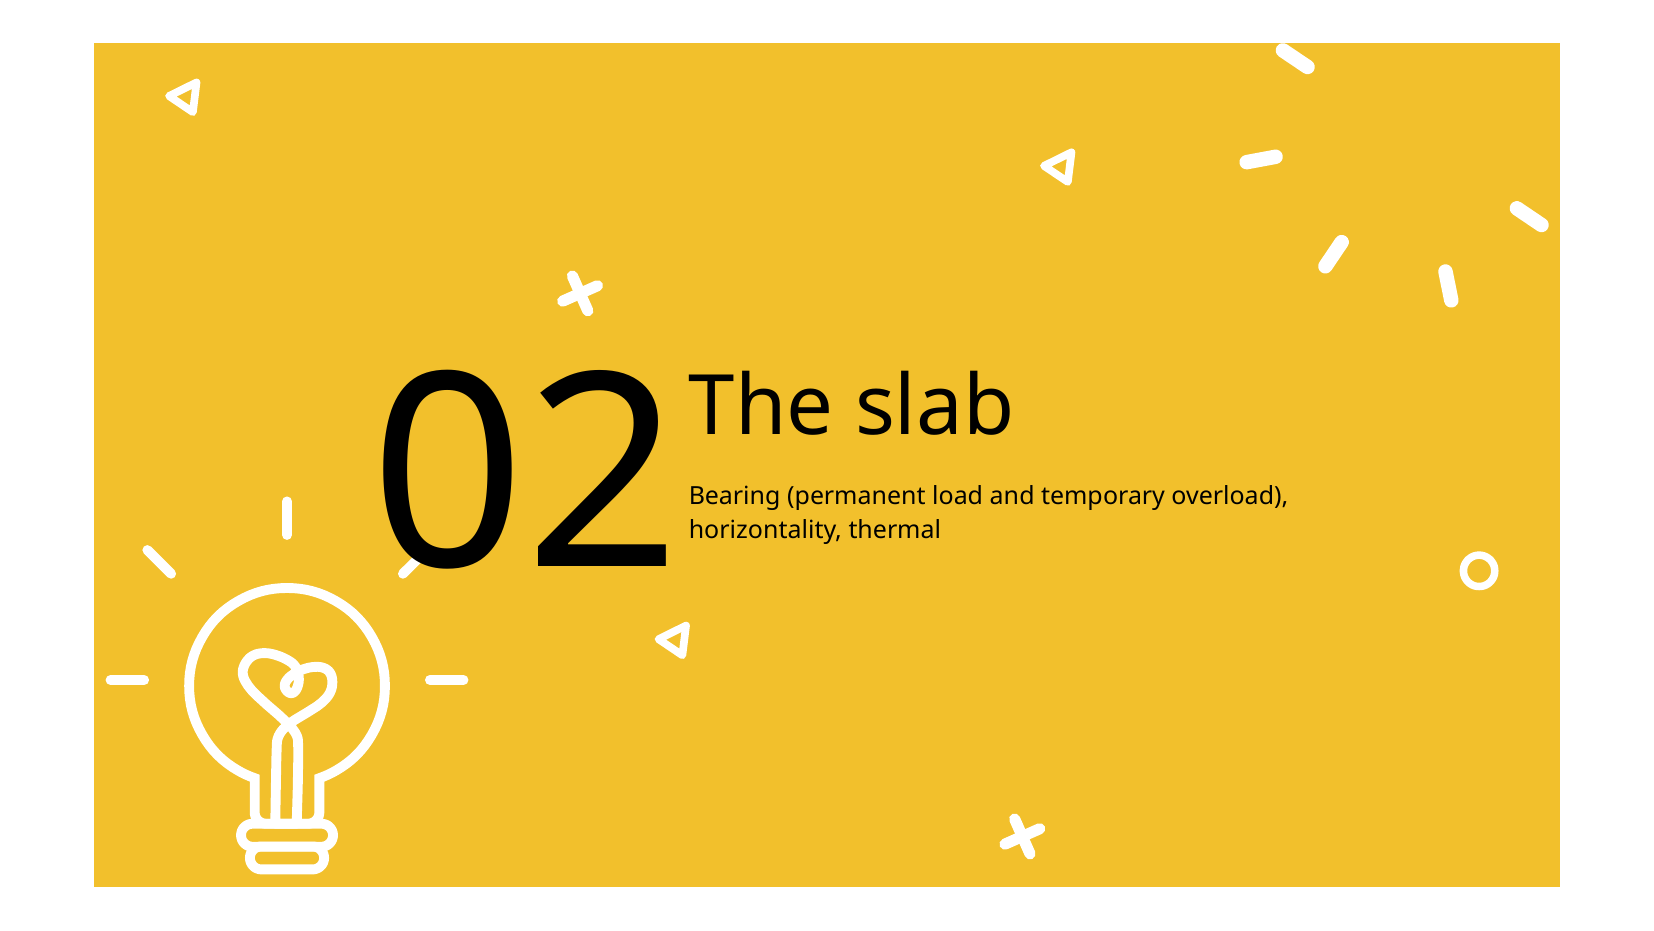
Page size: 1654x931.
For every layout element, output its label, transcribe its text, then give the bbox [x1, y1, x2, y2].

title 02 [370, 276, 716, 646]
text_box Bearing (permanent load and temporary overload), horizontality, thermal [716, 460, 1349, 564]
title The slab [716, 345, 1409, 459]
